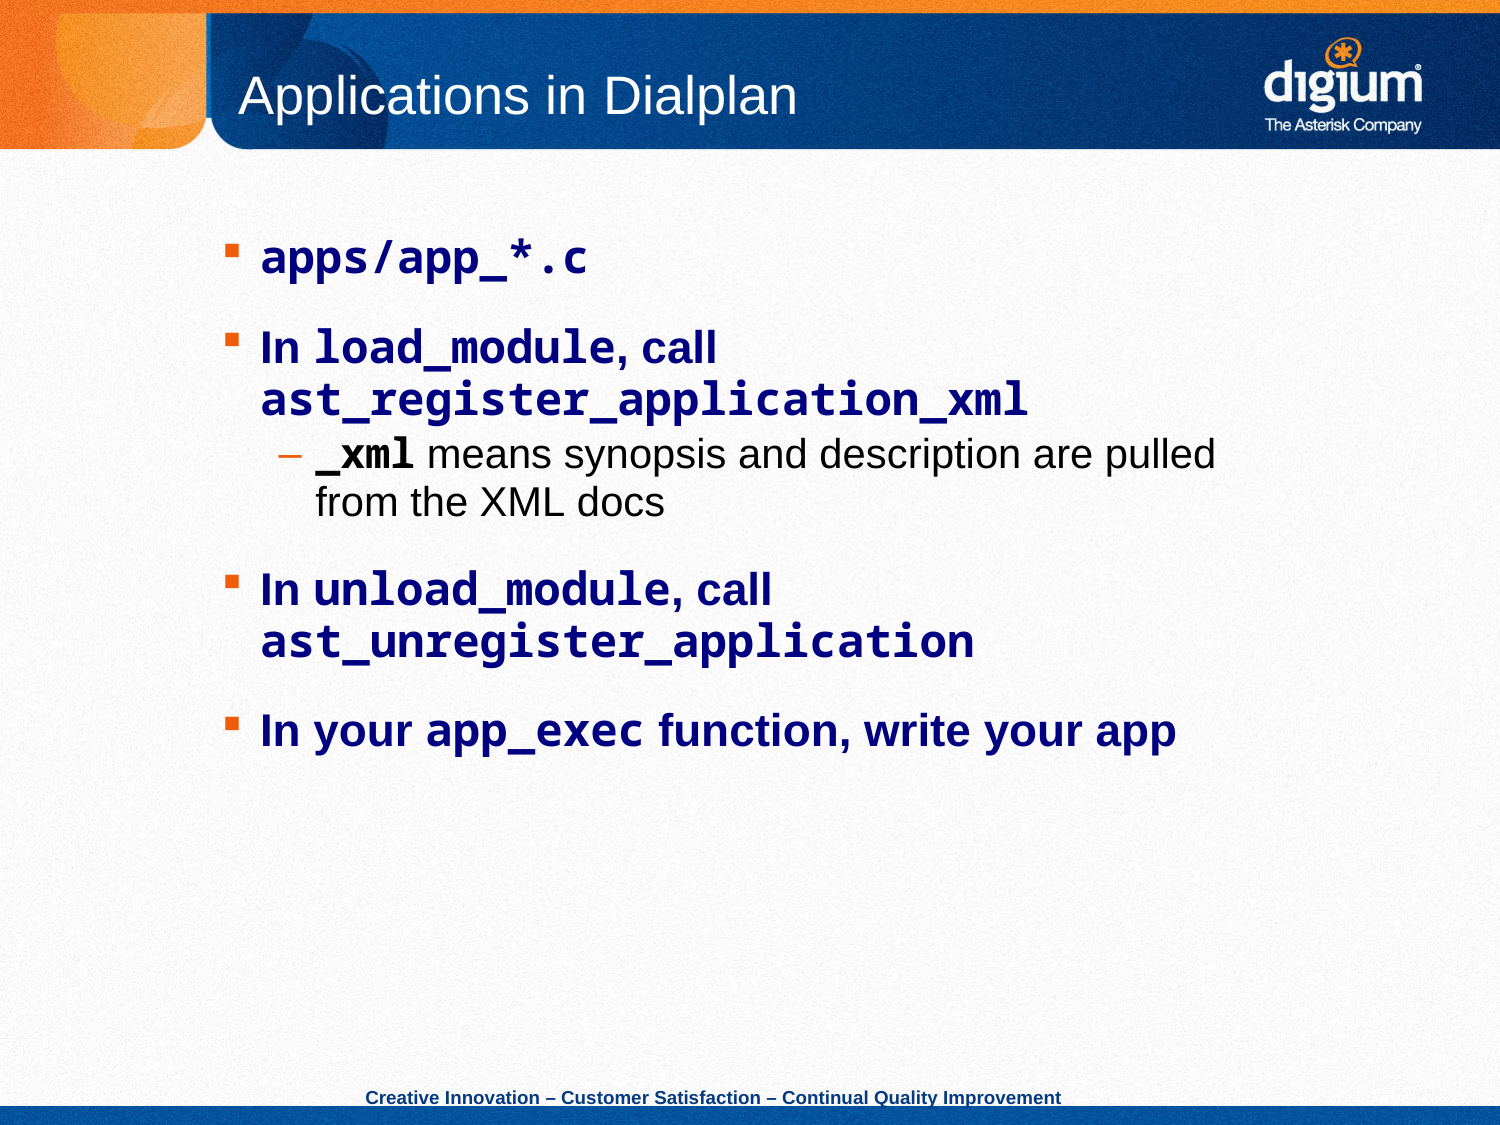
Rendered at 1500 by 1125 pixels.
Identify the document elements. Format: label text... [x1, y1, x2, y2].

picture [0, 0, 1500, 1125]
title Applications in Dialplan [238, 27, 1243, 127]
list apps/app_*.c In load_module, call ast_register_application_xml _xml means synopsis and description are pulled from the XML docs In unload_module, call ast_unregister_application In your app_exec function, write your app [206, 224, 1301, 967]
